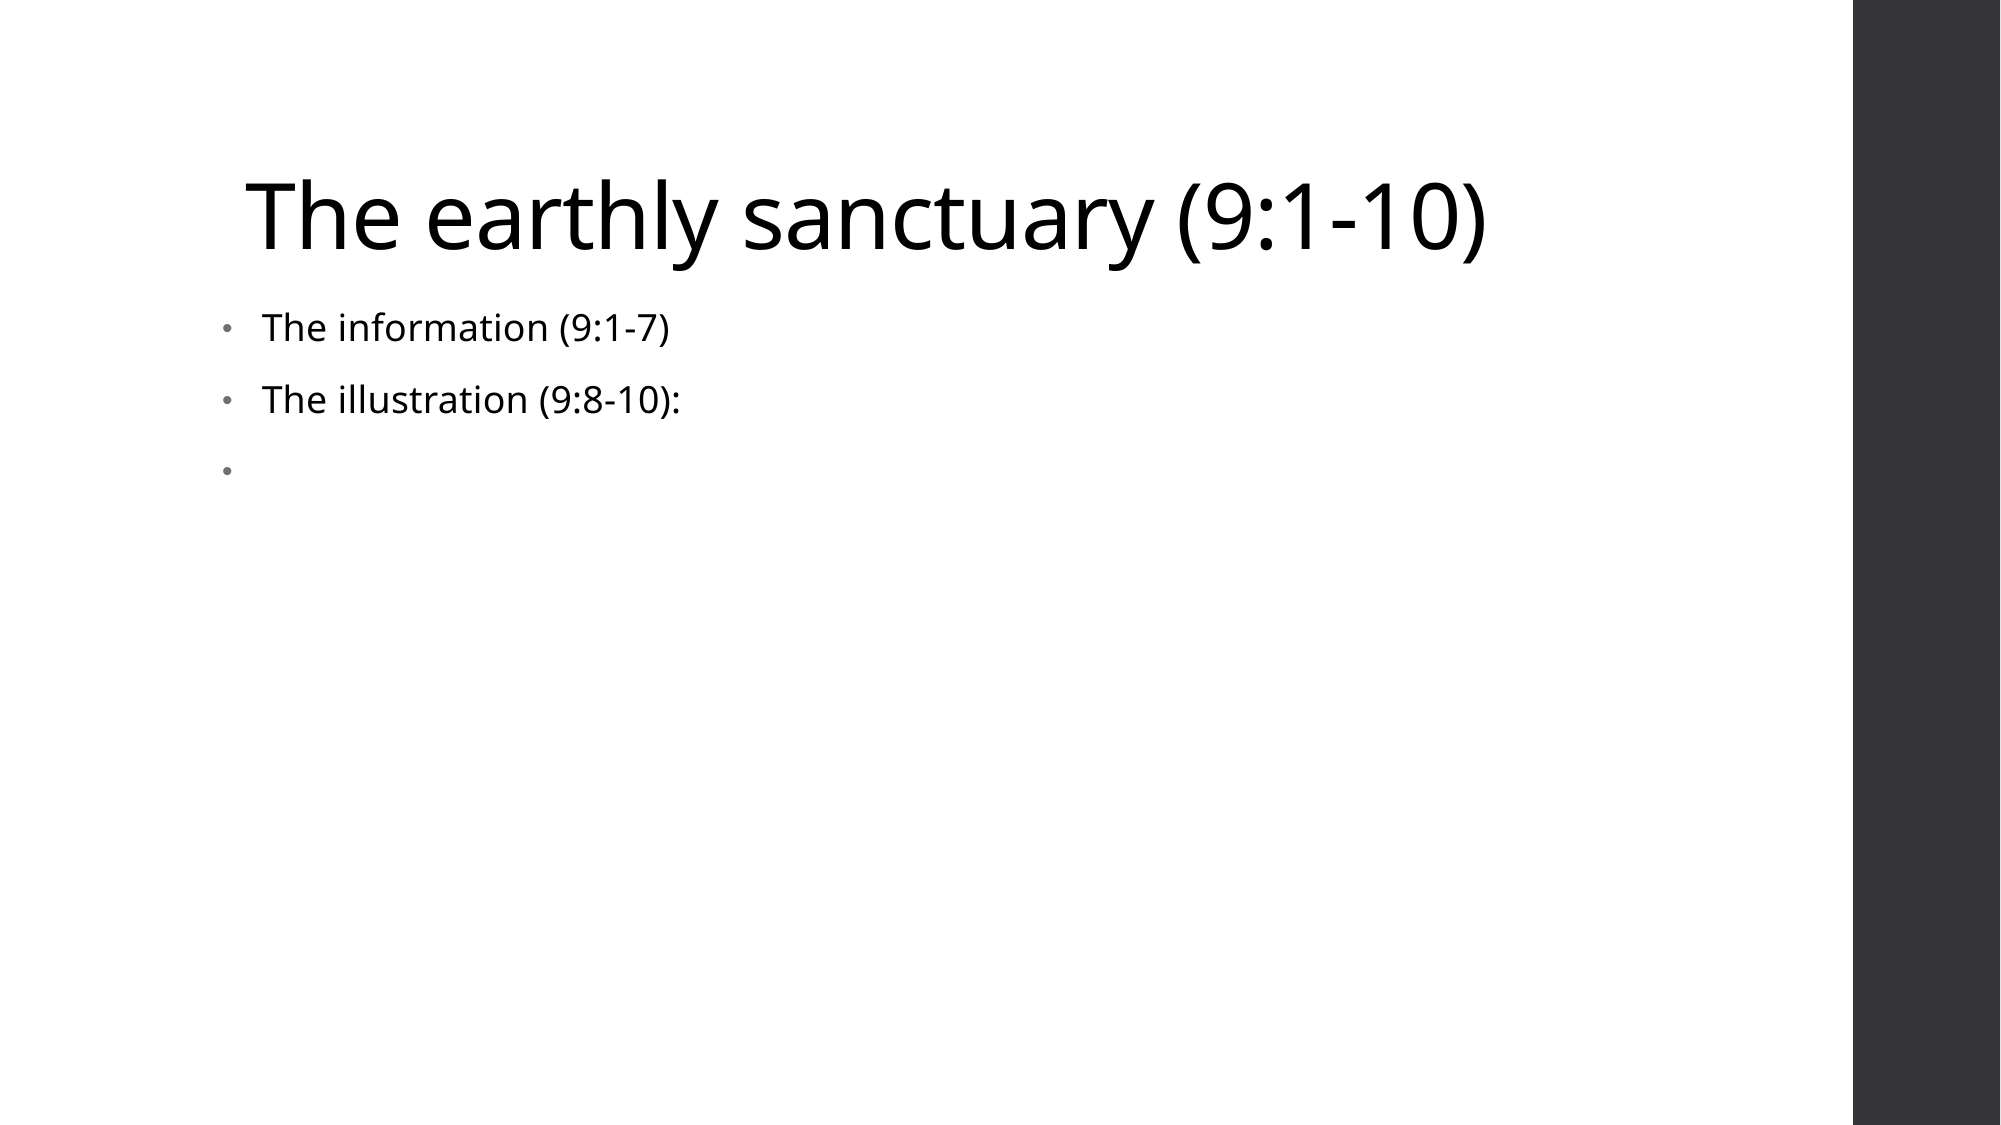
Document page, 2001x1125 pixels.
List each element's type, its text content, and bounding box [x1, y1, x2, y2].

title The earthly sanctuary (9:1-10) [206, 60, 1797, 278]
list The information (9:1-7) The illustration (9:8-10): [206, 299, 1617, 1014]
